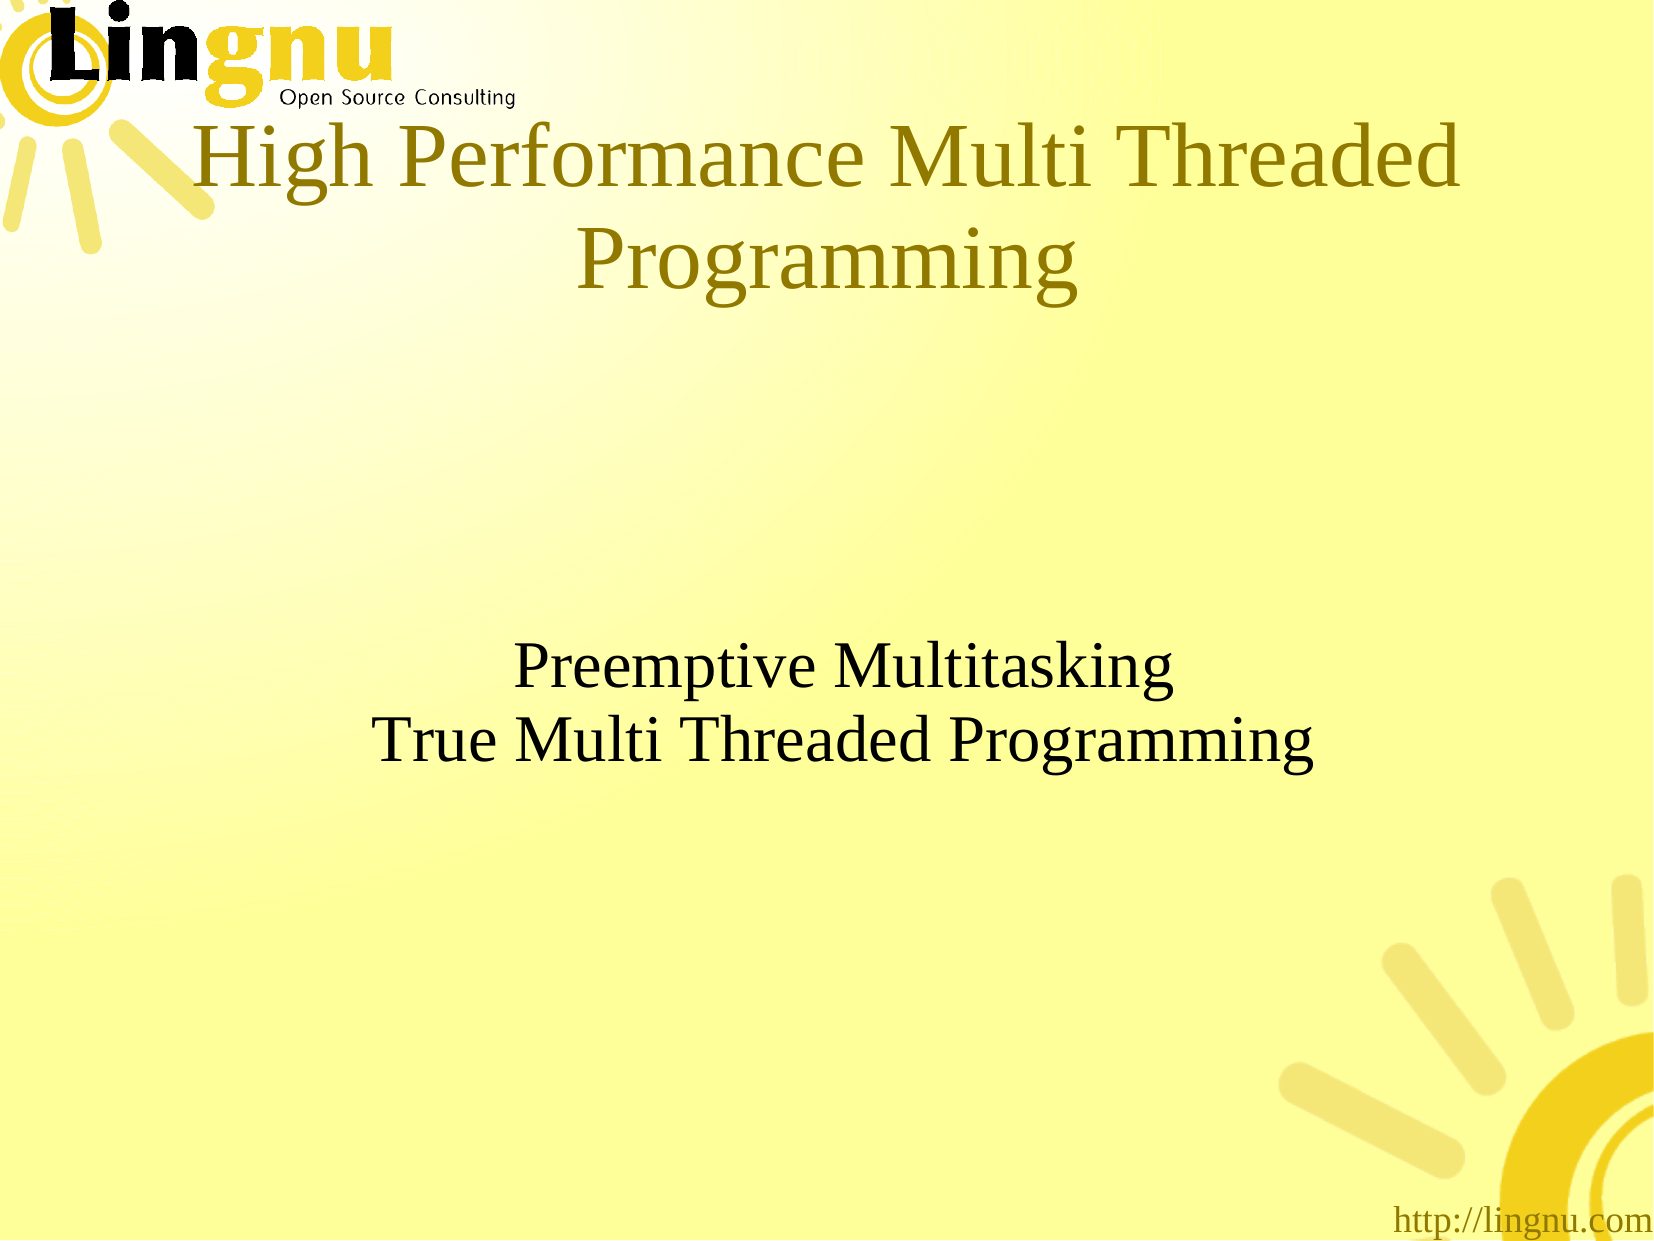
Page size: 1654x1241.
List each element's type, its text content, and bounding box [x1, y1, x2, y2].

picture [0, 0, 516, 256]
subtitle Preemptive Multitasking True Multi Threaded Programming [29, 222, 1625, 1182]
title High Performance Multi Threaded Programming [121, 102, 1534, 222]
picture [1256, 871, 1654, 1241]
